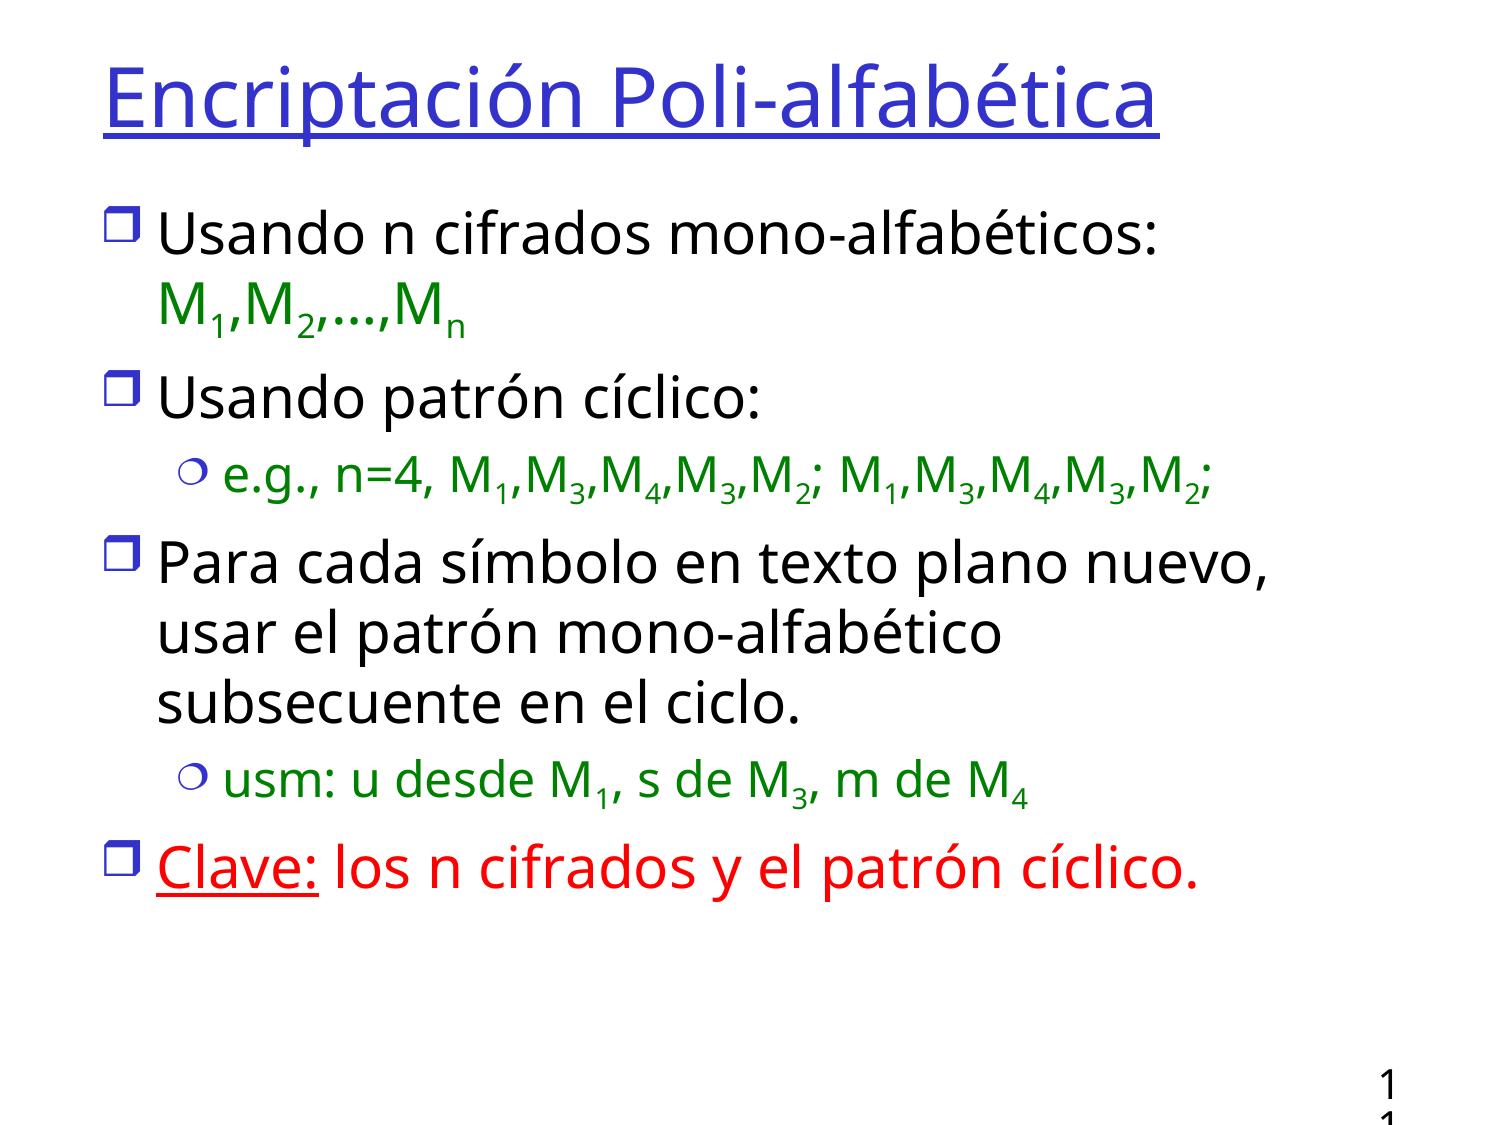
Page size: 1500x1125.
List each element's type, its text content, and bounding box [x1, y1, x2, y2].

list Usando n cifrados mono-alfabéticos: M1,M2,…,Mn Usando patrón cíclico: e.g., n=4, M1,M3,M4,M3,M2; M1,M3,M4,M3,M2; Para cada símbolo en texto plano nuevo, usar el patrón mono-alfabético subsecuente en el ciclo. usm: u desde M1, s de M3, m de M4 Clave: los n cifrados y el patrón cíclico. [85, 188, 1361, 952]
title Encriptación Poli-alfabética [87, 0, 1363, 188]
